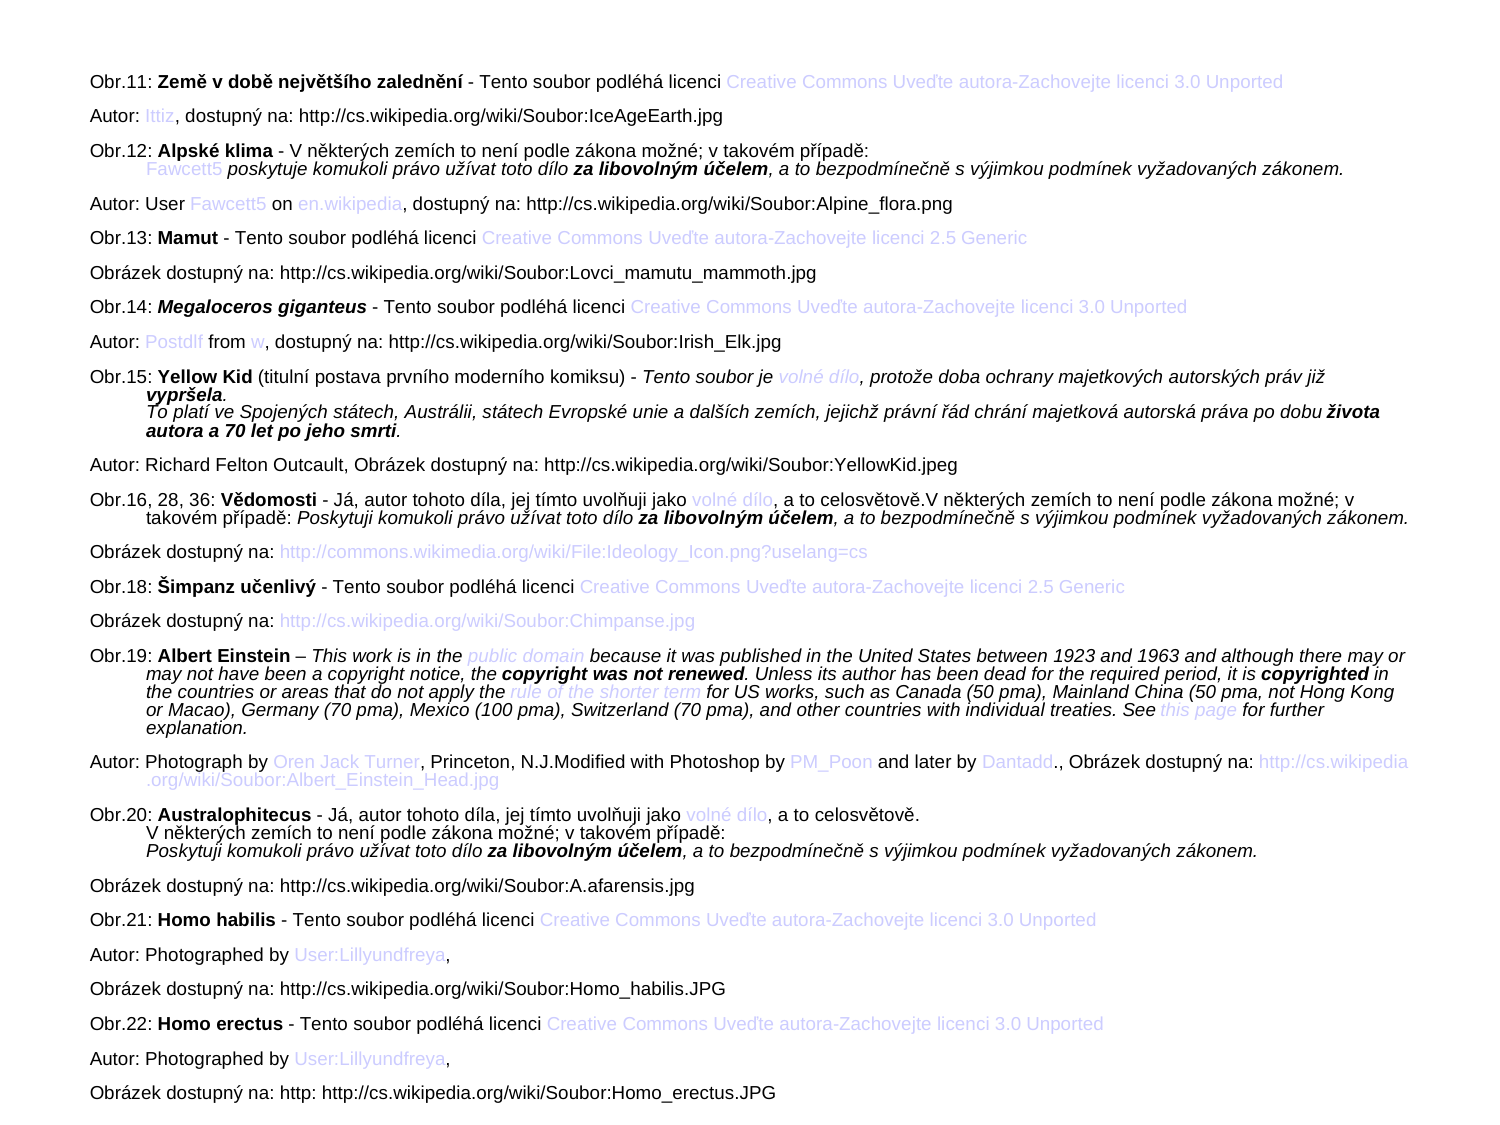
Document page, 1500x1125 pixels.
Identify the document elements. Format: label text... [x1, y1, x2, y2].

list Obr.11: Země v době největšího zalednění - Tento soubor podléhá licenci Creative Commons Uveďte autora-Zachovejte licenci 3.0 Unported Autor: Ittiz, dostupný na: http://cs.wikipedia.org/wiki/Soubor:IceAgeEarth.jpg Obr.12: Alpské klima - V některých zemích to není podle zákona možné; v takovém případě: Fawcett5 poskytuje komukoli právo užívat toto dílo za libovolným účelem, a to bezpodmínečně s výjimkou podmínek vyžadovaných zákonem. Autor: User Fawcett5 on en.wikipedia, dostupný na: http://cs.wikipedia.org/wiki/Soubor:Alpine_flora.png Obr.13: Mamut - Tento soubor podléhá licenci Creative Commons Uveďte autora-Zachovejte licenci 2.5 Generic Obrázek dostupný na: http://cs.wikipedia.org/wiki/Soubor:Lovci_mamutu_mammoth.jpg Obr.14: Megaloceros giganteus - Tento soubor podléhá licenci Creative Commons Uveďte autora-Zachovejte licenci 3.0 Unported Autor: Postdlf from w, dostupný na: http://cs.wikipedia.org/wiki/Soubor:Irish_Elk.jpg Obr.15: Yellow Kid (titulní postava prvního moderního komiksu) - Tento soubor je volné dílo, protože doba ochrany majetkových autorských práv již vypršela. To platí ve Spojených státech, Austrálii, státech Evropské unie a dalších zemích, jejichž právní řád chrání majetková autorská práva po dobu života autora a 70 let po jeho smrti. Autor: Richard Felton Outcault, Obrázek dostupný na: http://cs.wikipedia.org/wiki/Soubor:YellowKid.jpeg Obr.16, 28, 36: Vědomosti - Já, autor tohoto díla, jej tímto uvolňuji jako volné dílo, a to celosvětově.V některých zemích to není podle zákona možné; v takovém případě: Poskytuji komukoli právo užívat toto dílo za libovolným účelem, a to bezpodmínečně s výjimkou podmínek vyžadovaných zákonem. Obrázek dostupný na: http://commons.wikimedia.org/wiki/File:Ideology_Icon.png?uselang=cs Obr.18: Šimpanz učenlivý - Tento soubor podléhá licenci Creative Commons Uveďte autora-Zachovejte licenci 2.5 Generic Obrázek dostupný na: http://cs.wikipedia.org/wiki/Soubor:Chimpanse.jpg Obr.19: Albert Einstein – This work is in the public domain because it was published in the United States between 1923 and 1963 and although there may or may not have been a copyright notice, the copyright was not renewed. Unless its author has been dead for the required period, it is copyrighted in the countries or areas that do not apply the rule of the shorter term for US works, such as Canada (50 pma), Mainland China (50 pma, not Hong Kong or Macao), Germany (70 pma), Mexico (100 pma), Switzerland (70 pma), and other countries with individual treaties. See this page for further explanation. Autor: Photograph by Oren Jack Turner, Princeton, N.J.Modified with Photoshop by PM_Poon and later by Dantadd., Obrázek dostupný na: http://cs.wikipedia.org/wiki/Soubor:Albert_Einstein_Head.jpg Obr.20: Australophitecus - Já, autor tohoto díla, jej tímto uvolňuji jako volné dílo, a to celosvětově. V některých zemích to není podle zákona možné; v takovém případě: Poskytuji komukoli právo užívat toto dílo za libovolným účelem, a to bezpodmínečně s výjimkou podmínek vyžadovaných zákonem. Obrázek dostupný na: http://cs.wikipedia.org/wiki/Soubor:A.afarensis.jpg Obr.21: Homo habilis - Tento soubor podléhá licenci Creative Commons Uveďte autora-Zachovejte licenci 3.0 Unported Autor: Photographed by User:Lillyundfreya, Obrázek dostupný na: http://cs.wikipedia.org/wiki/Soubor:Homo_habilis.JPG Obr.22: Homo erectus - Tento soubor podléhá licenci Creative Commons Uveďte autora-Zachovejte licenci 3.0 Unported Autor: Photographed by User:Lillyundfreya, Obrázek dostupný na: http: http://cs.wikipedia.org/wiki/Soubor:Homo_erectus.JPG [75, 66, 1425, 1112]
